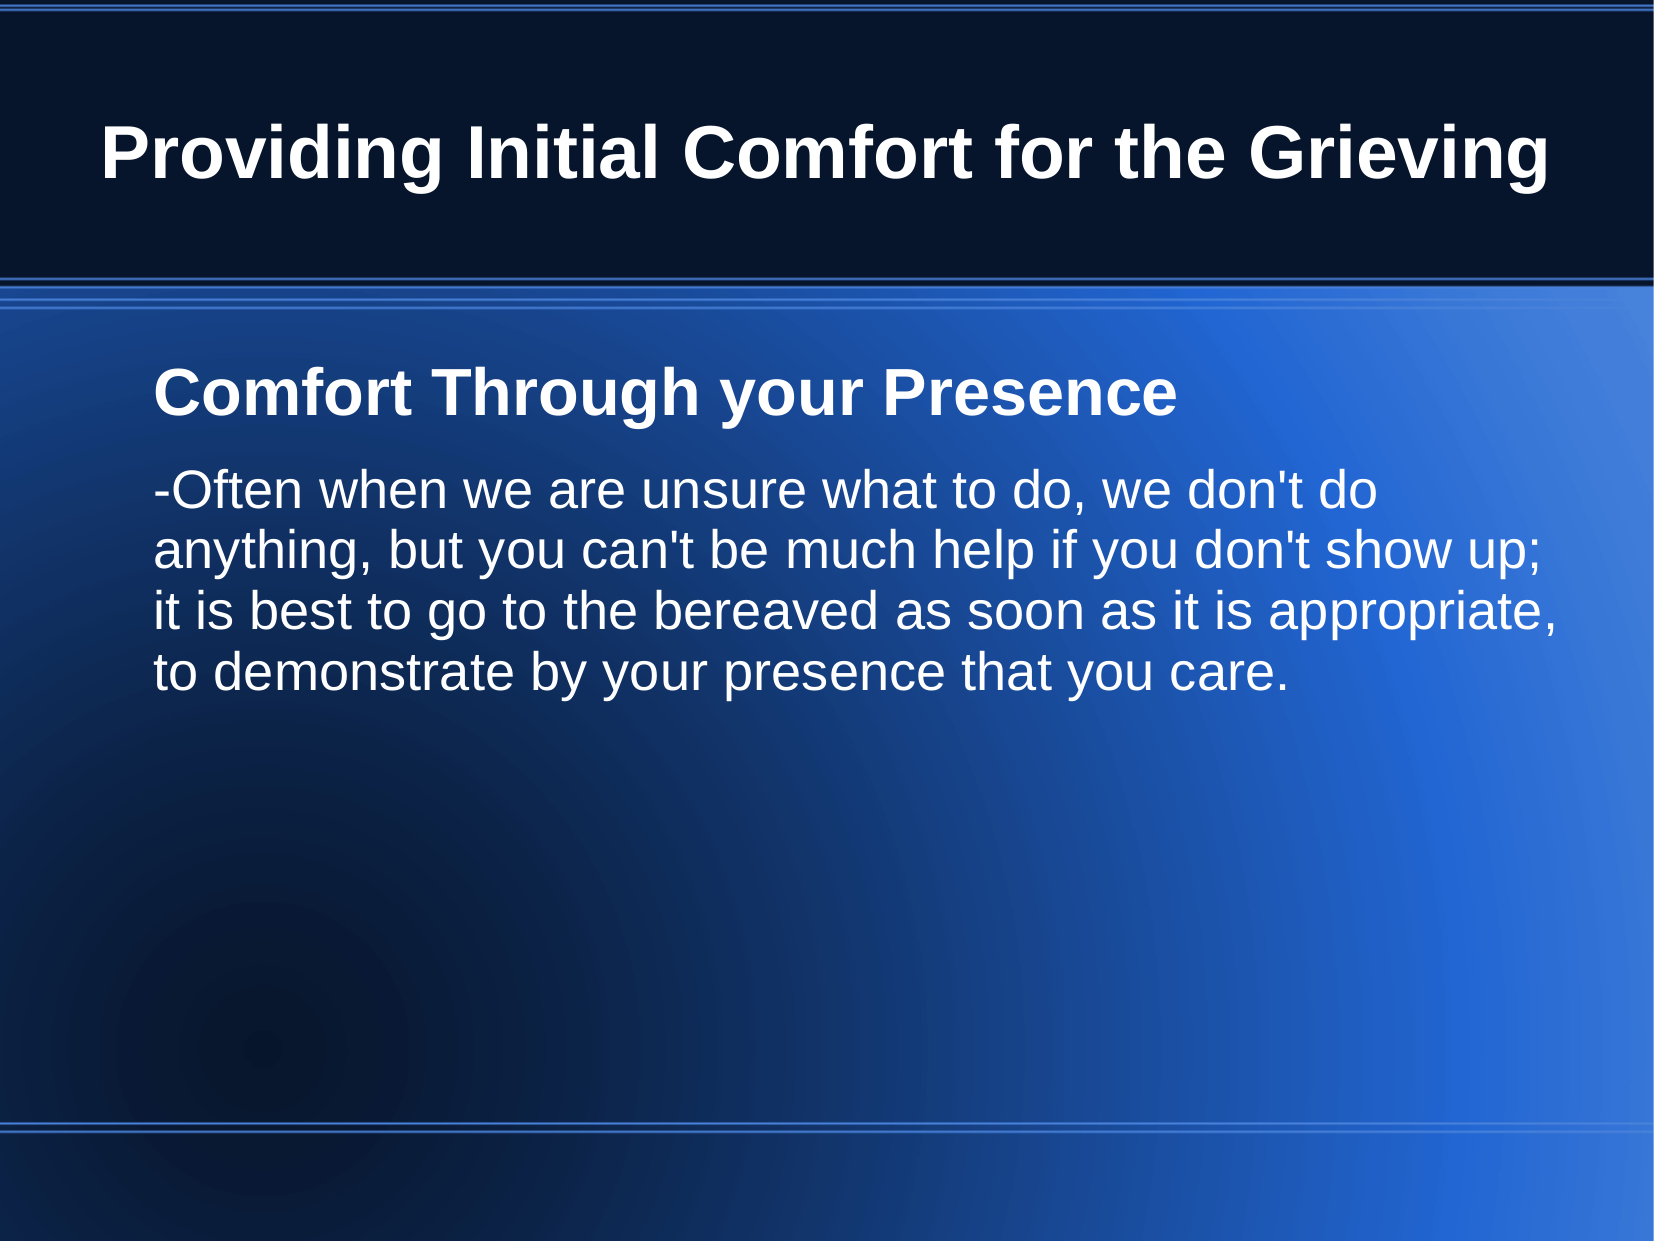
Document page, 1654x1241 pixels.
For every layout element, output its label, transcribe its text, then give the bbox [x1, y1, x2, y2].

title Providing Initial Comfort for the Grieving [82, 49, 1571, 257]
list Comfort Through your Presence -Often when we are unsure what to do, we don't do anything, but you can't be much help if you don't show up; it is best to go to the bereaved as soon as it is appropriate, to demonstrate by your presence that you care. [82, 355, 1571, 1058]
picture [0, 0, 1654, 1241]
